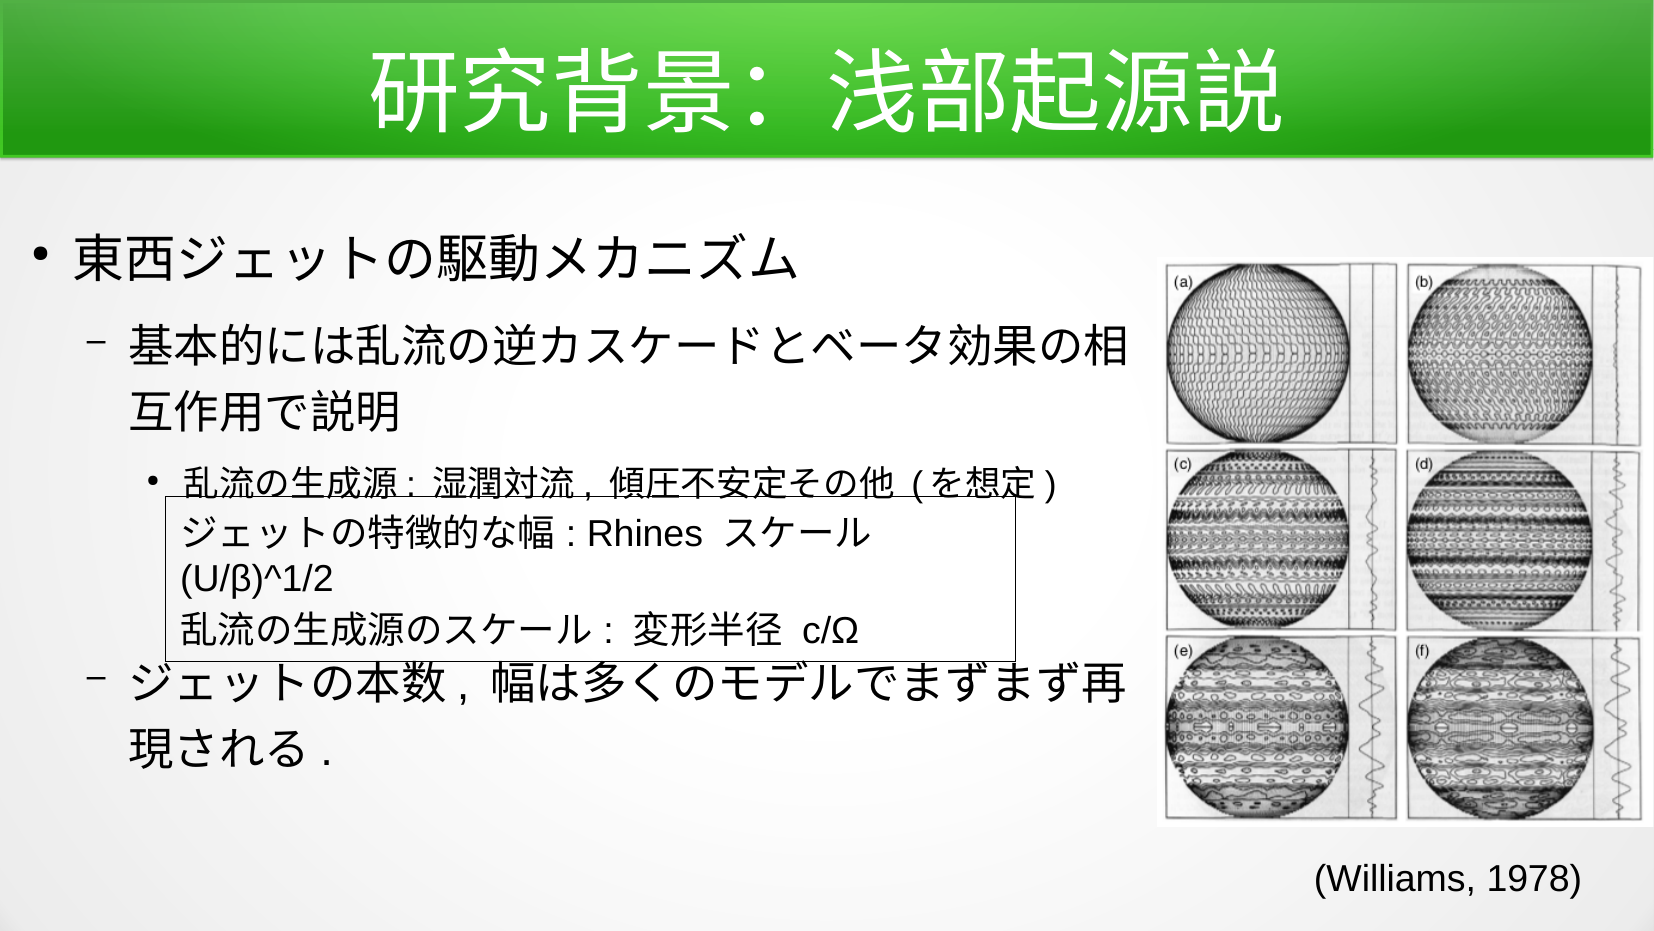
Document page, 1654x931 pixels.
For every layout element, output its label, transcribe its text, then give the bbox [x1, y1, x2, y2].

list 東西ジェットの駆動メカニズム 基本的には乱流の逆カスケードとベータ効果の相互作用で説明 乱流の生成源: 湿潤対流, 傾圧不安定その他 (を想定) ジェットの本数, 幅は多くのモデルでまずまず再現される. [17, 217, 1146, 898]
picture [1157, 257, 1654, 827]
title 研究背景：浅部起源説 [82, 32, 1571, 140]
text_box ジェットの特徴的な幅: Rhines スケール (U/β)^1/2 乱流の生成源のスケール: 変形半径 c/Ω [165, 496, 1016, 640]
text_box (Williams, 1978) [1299, 850, 1642, 908]
